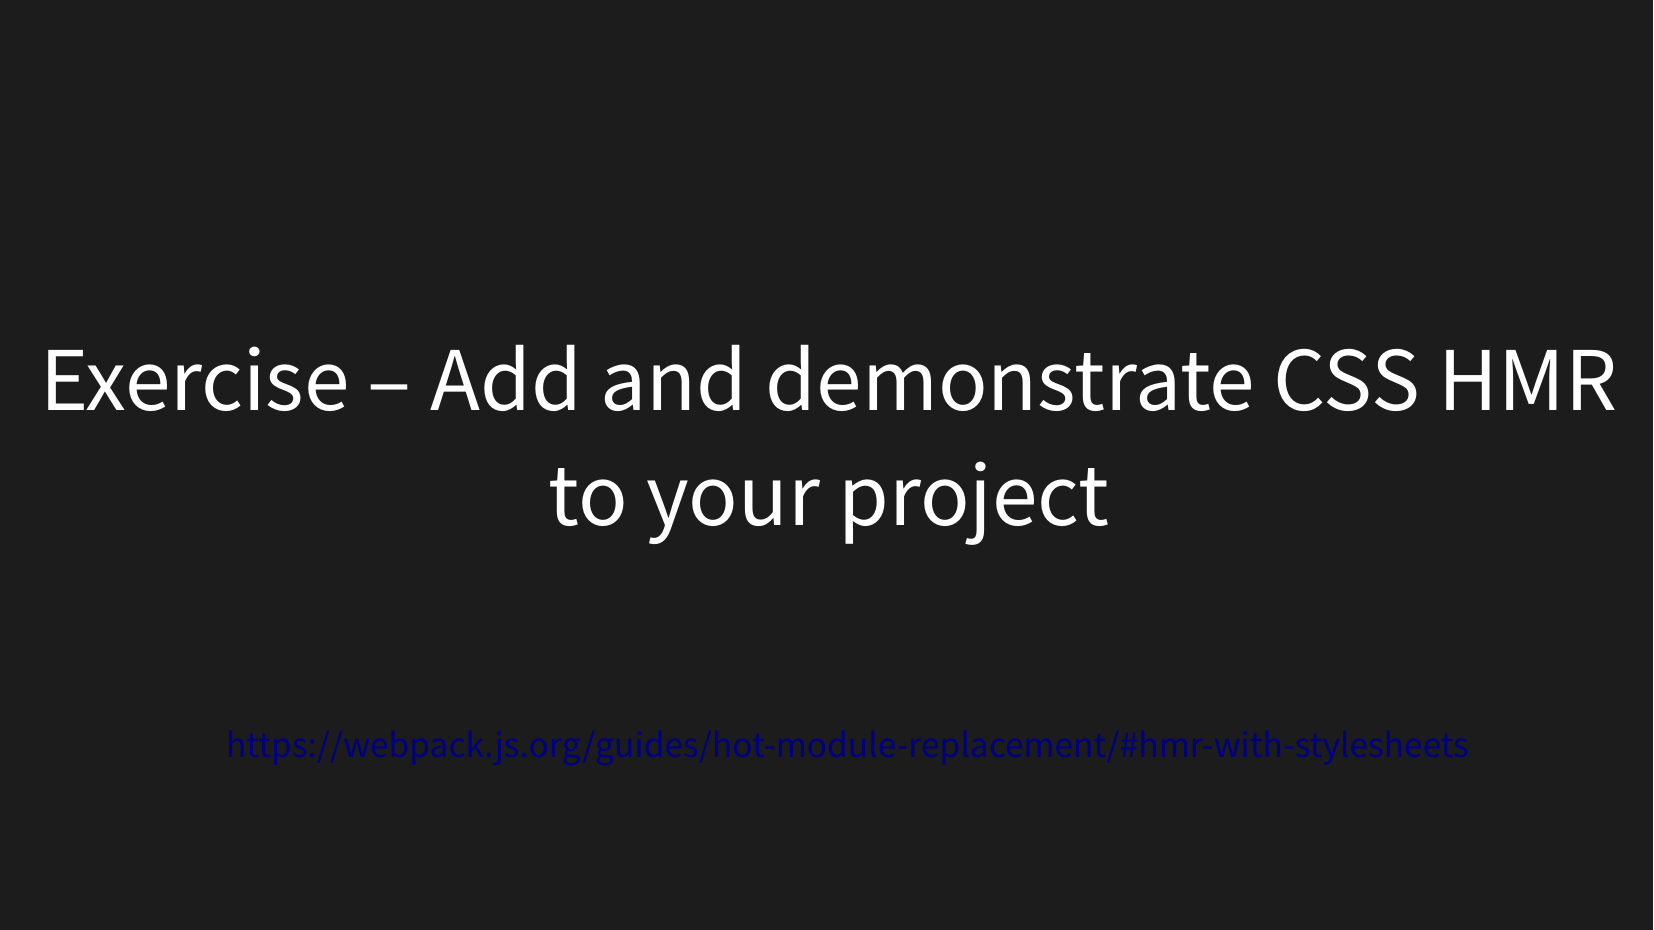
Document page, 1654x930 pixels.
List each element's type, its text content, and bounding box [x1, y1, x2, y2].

title Exercise – Add and demonstrate CSS HMR to your project [3, 319, 1653, 551]
text_box https://webpack.js.org/guides/hot-module-replacement/#hmr-with-stylesheets [211, 705, 1501, 776]
